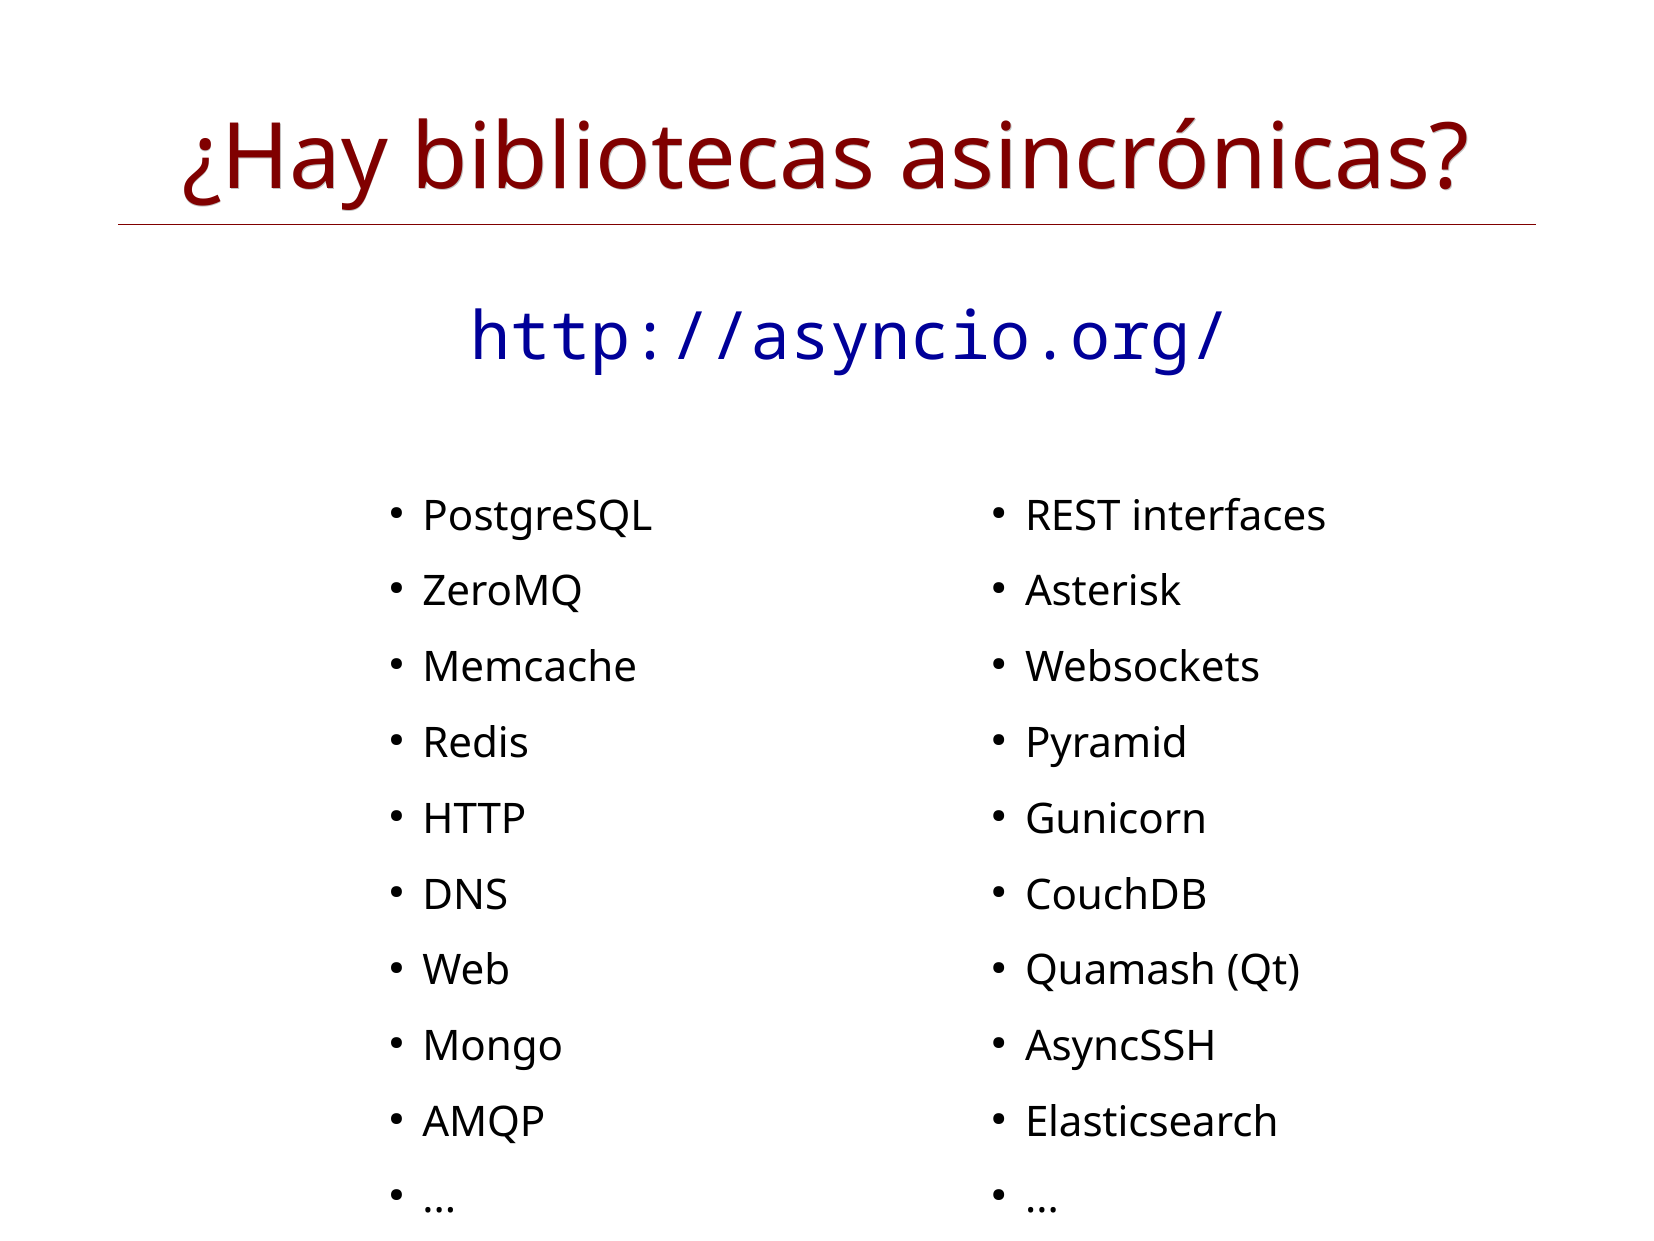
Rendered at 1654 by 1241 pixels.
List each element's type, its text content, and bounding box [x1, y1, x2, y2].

title ¿Hay bibliotecas asincrónicas? [82, 49, 1571, 257]
list http://asyncio.org/ [82, 287, 1548, 631]
list REST interfaces Asterisk Websockets Pyramid Gunicorn CouchDB Quamash (Qt) AsyncSSH Elasticsearch ... [980, 485, 1572, 1229]
list PostgreSQL ZeroMQ Memcache Redis HTTP DNS Web Mongo AMQP ... [377, 631, 809, 1229]
